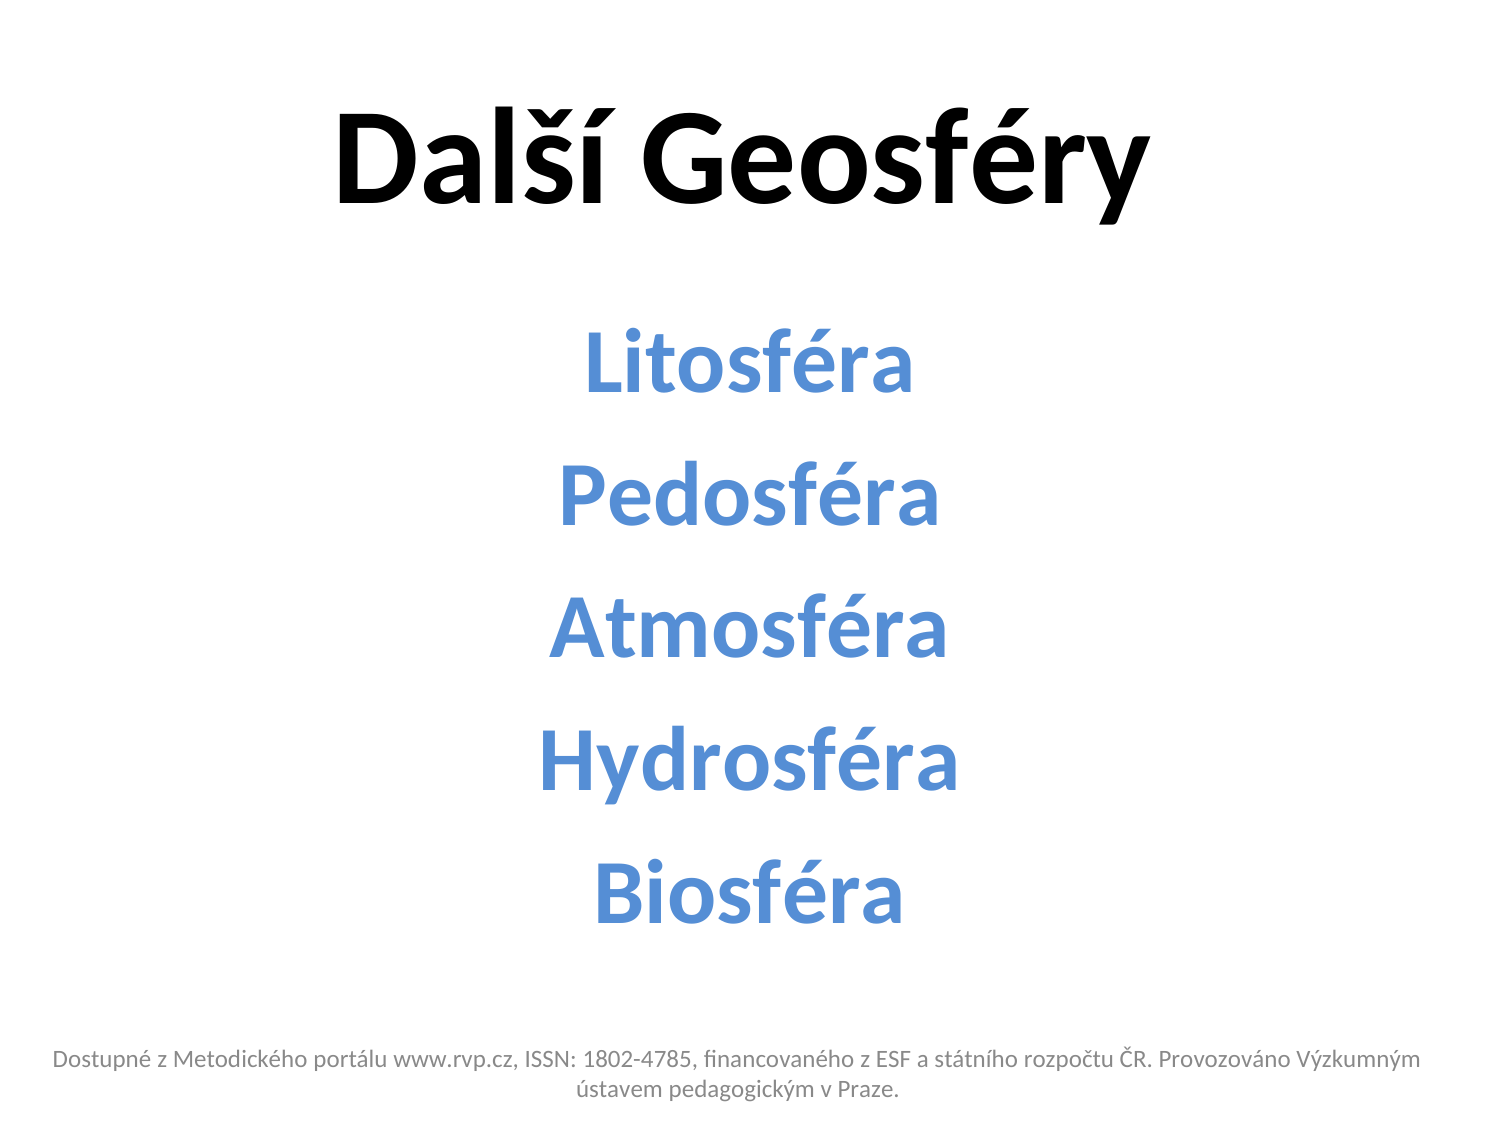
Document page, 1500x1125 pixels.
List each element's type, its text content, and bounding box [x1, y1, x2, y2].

text_box Dostupné z Metodického portálu www.rvp.cz, ISSN: 1802-4785, financovaného z ESF a státního rozpočtu ČR. Provozováno Výzkumným ústavem pedagogickým v Praze. [23, 1042, 1454, 1103]
text_box Litosféra Pedosféra Atmosféra Hydrosféra Biosféra [225, 292, 1276, 1042]
title Další Geosféry [105, 58, 1381, 359]
